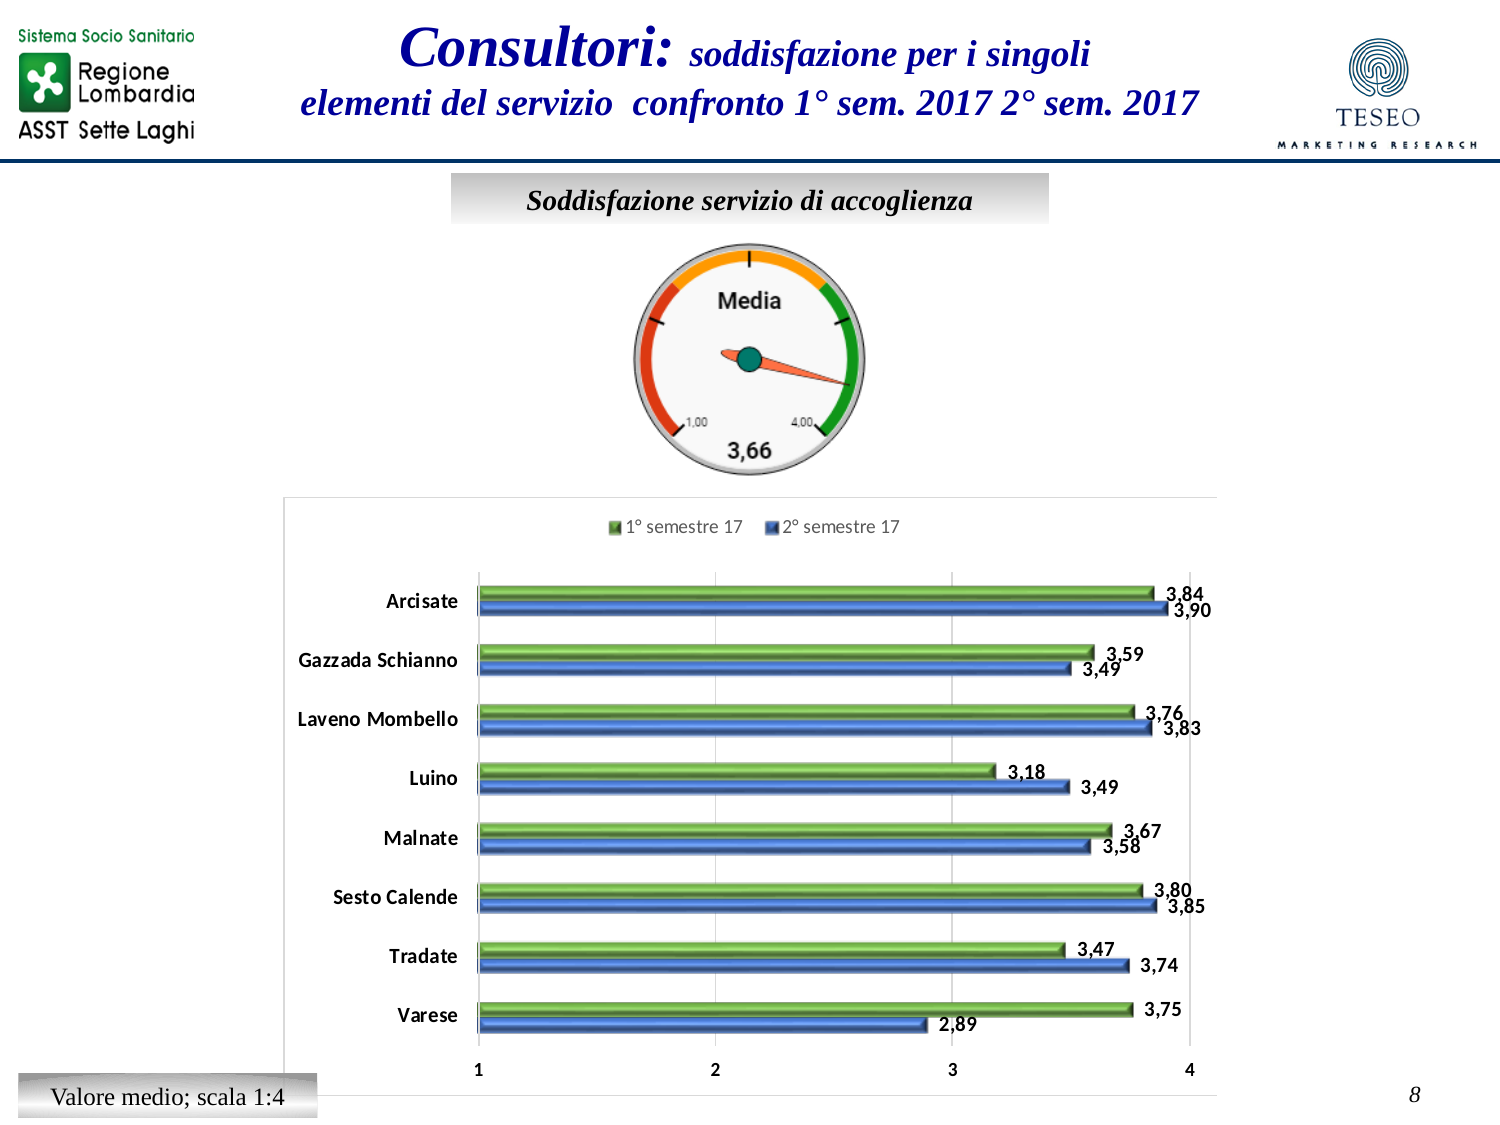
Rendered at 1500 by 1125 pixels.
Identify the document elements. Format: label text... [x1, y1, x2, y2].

text_box Consultori: soddisfazione per i singoli elementi del servizio confronto 1° sem. 2017 2° sem. 2017 [206, 25, 1294, 151]
text_box Soddisfazione servizio di accoglienza [451, 173, 1049, 224]
picture [619, 229, 881, 495]
text_box Valore medio; scala 1:4 [18, 1073, 318, 1118]
picture [283, 496, 1217, 1096]
picture [1294, 30, 1481, 149]
picture [19, 26, 194, 148]
